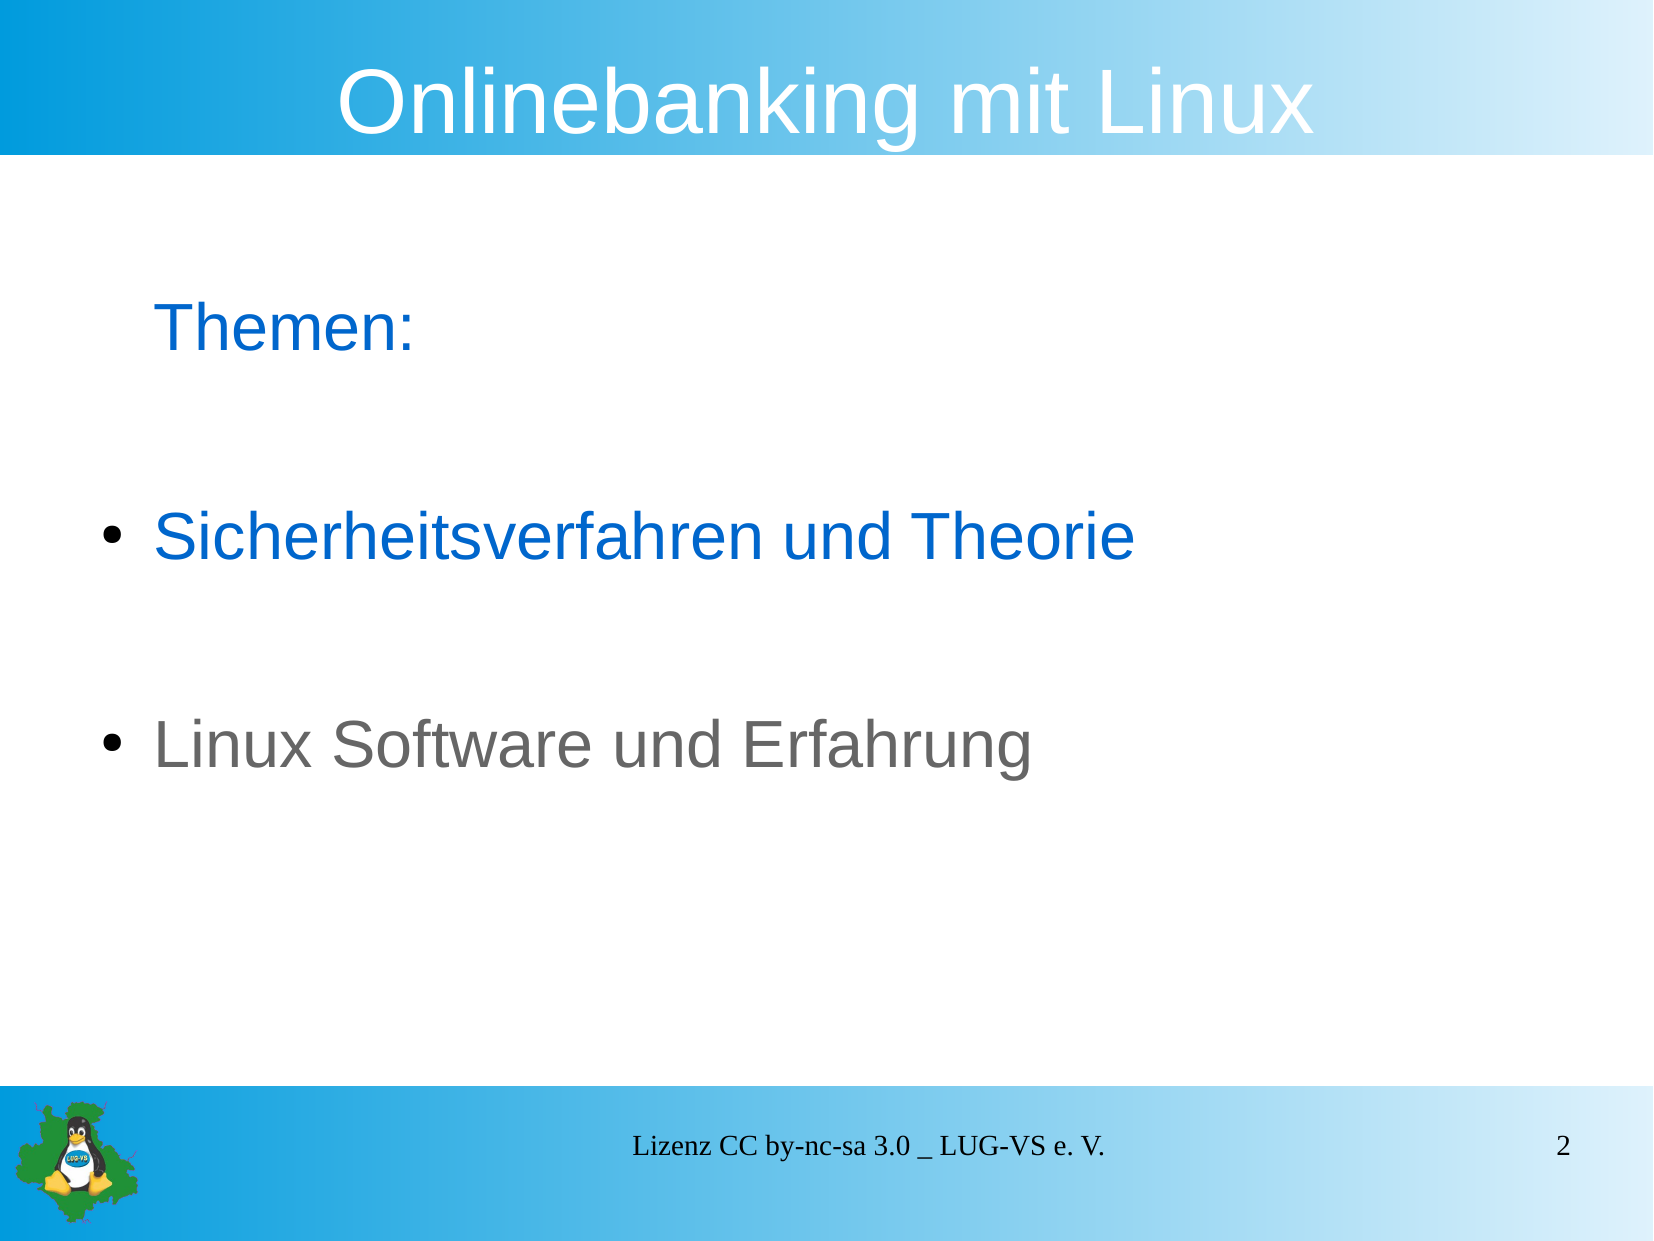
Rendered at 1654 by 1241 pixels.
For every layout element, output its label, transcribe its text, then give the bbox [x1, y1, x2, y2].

list Themen: Sicherheitsverfahren und Theorie Linux Software und Erfahrung [82, 290, 1571, 1010]
picture [16, 1086, 142, 1241]
text_box [82, 49, 1571, 155]
